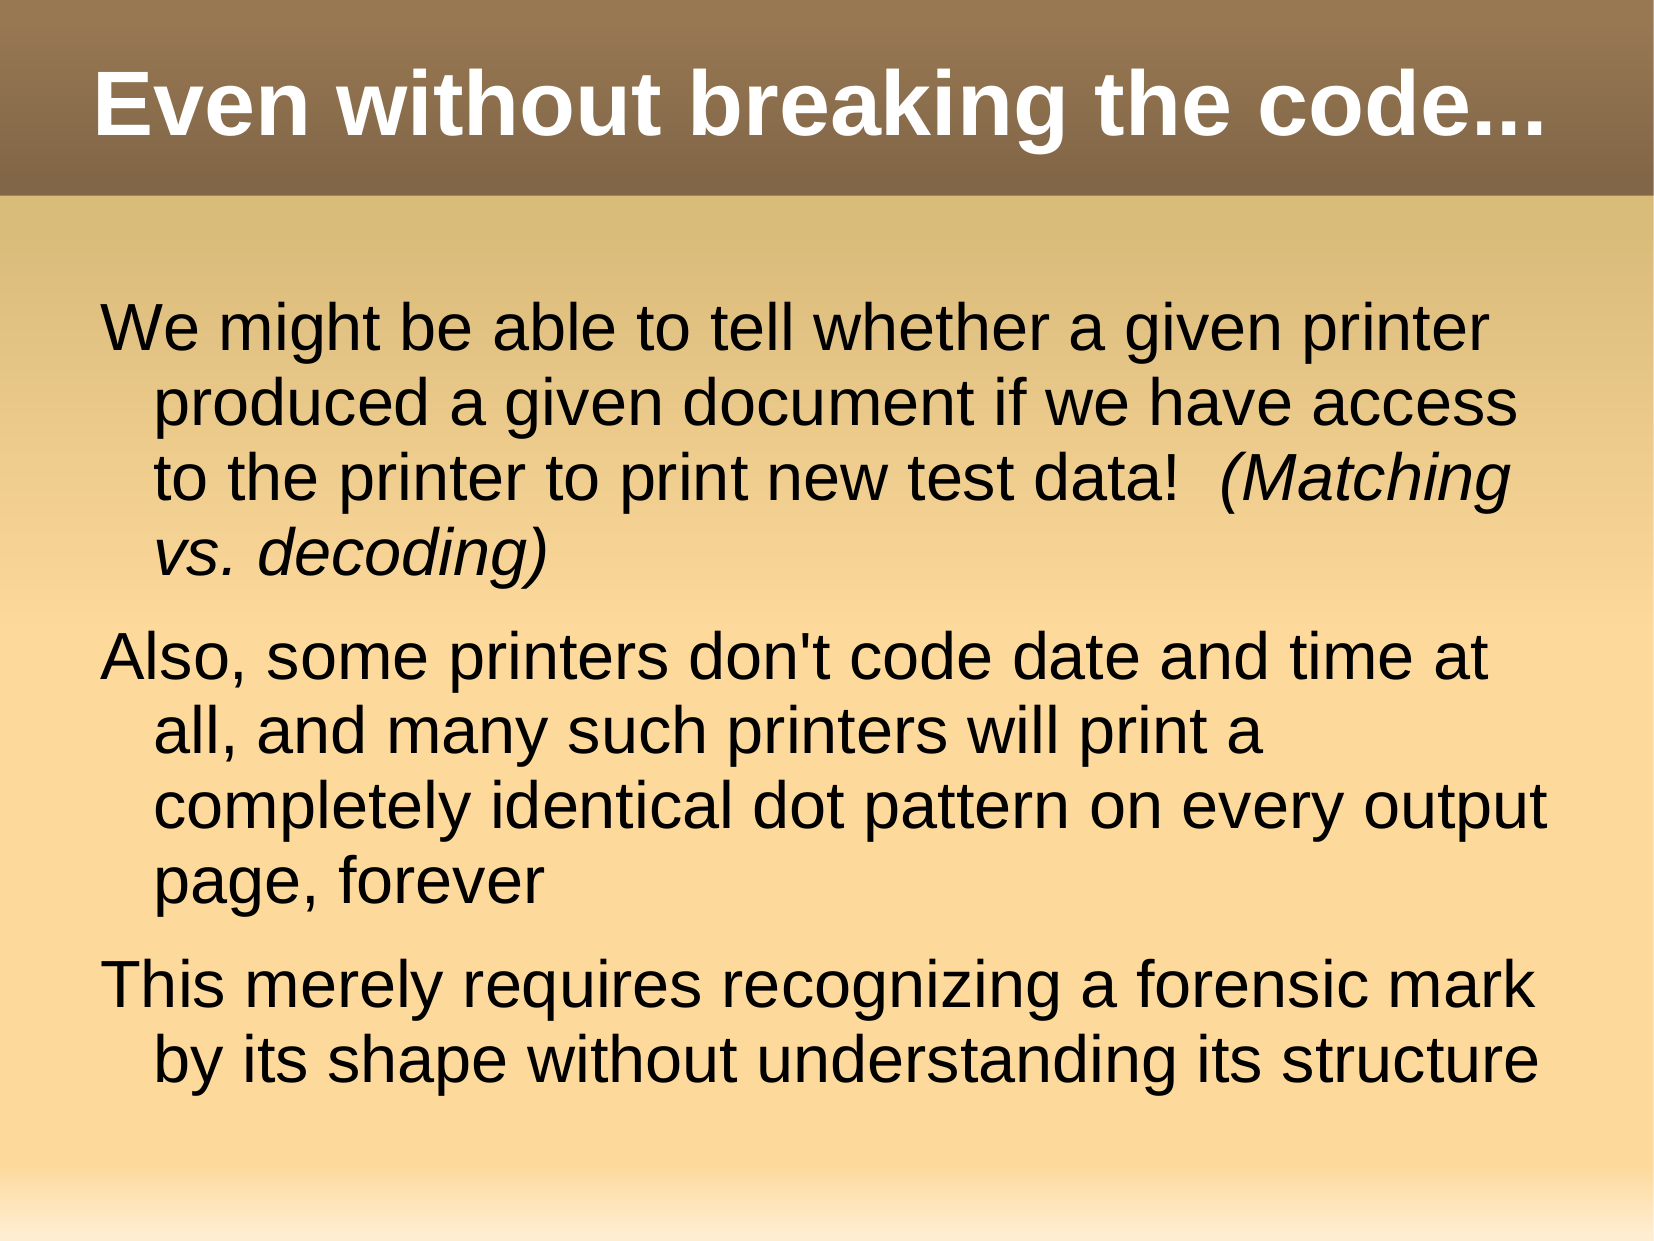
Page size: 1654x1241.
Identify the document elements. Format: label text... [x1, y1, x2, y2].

picture [0, 0, 1654, 1241]
title Even without breaking the code... [76, 0, 1565, 211]
list We might be able to tell whether a given printer produced a given document if we have access to the printer to print new test data! (Matching vs. decoding) Also, some printers don't code date and time at all, and many such printers will print a completely identical dot pattern on every output page, forever This merely requires recognizing a forensic mark by its shape without understanding its structure [82, 290, 1571, 1205]
